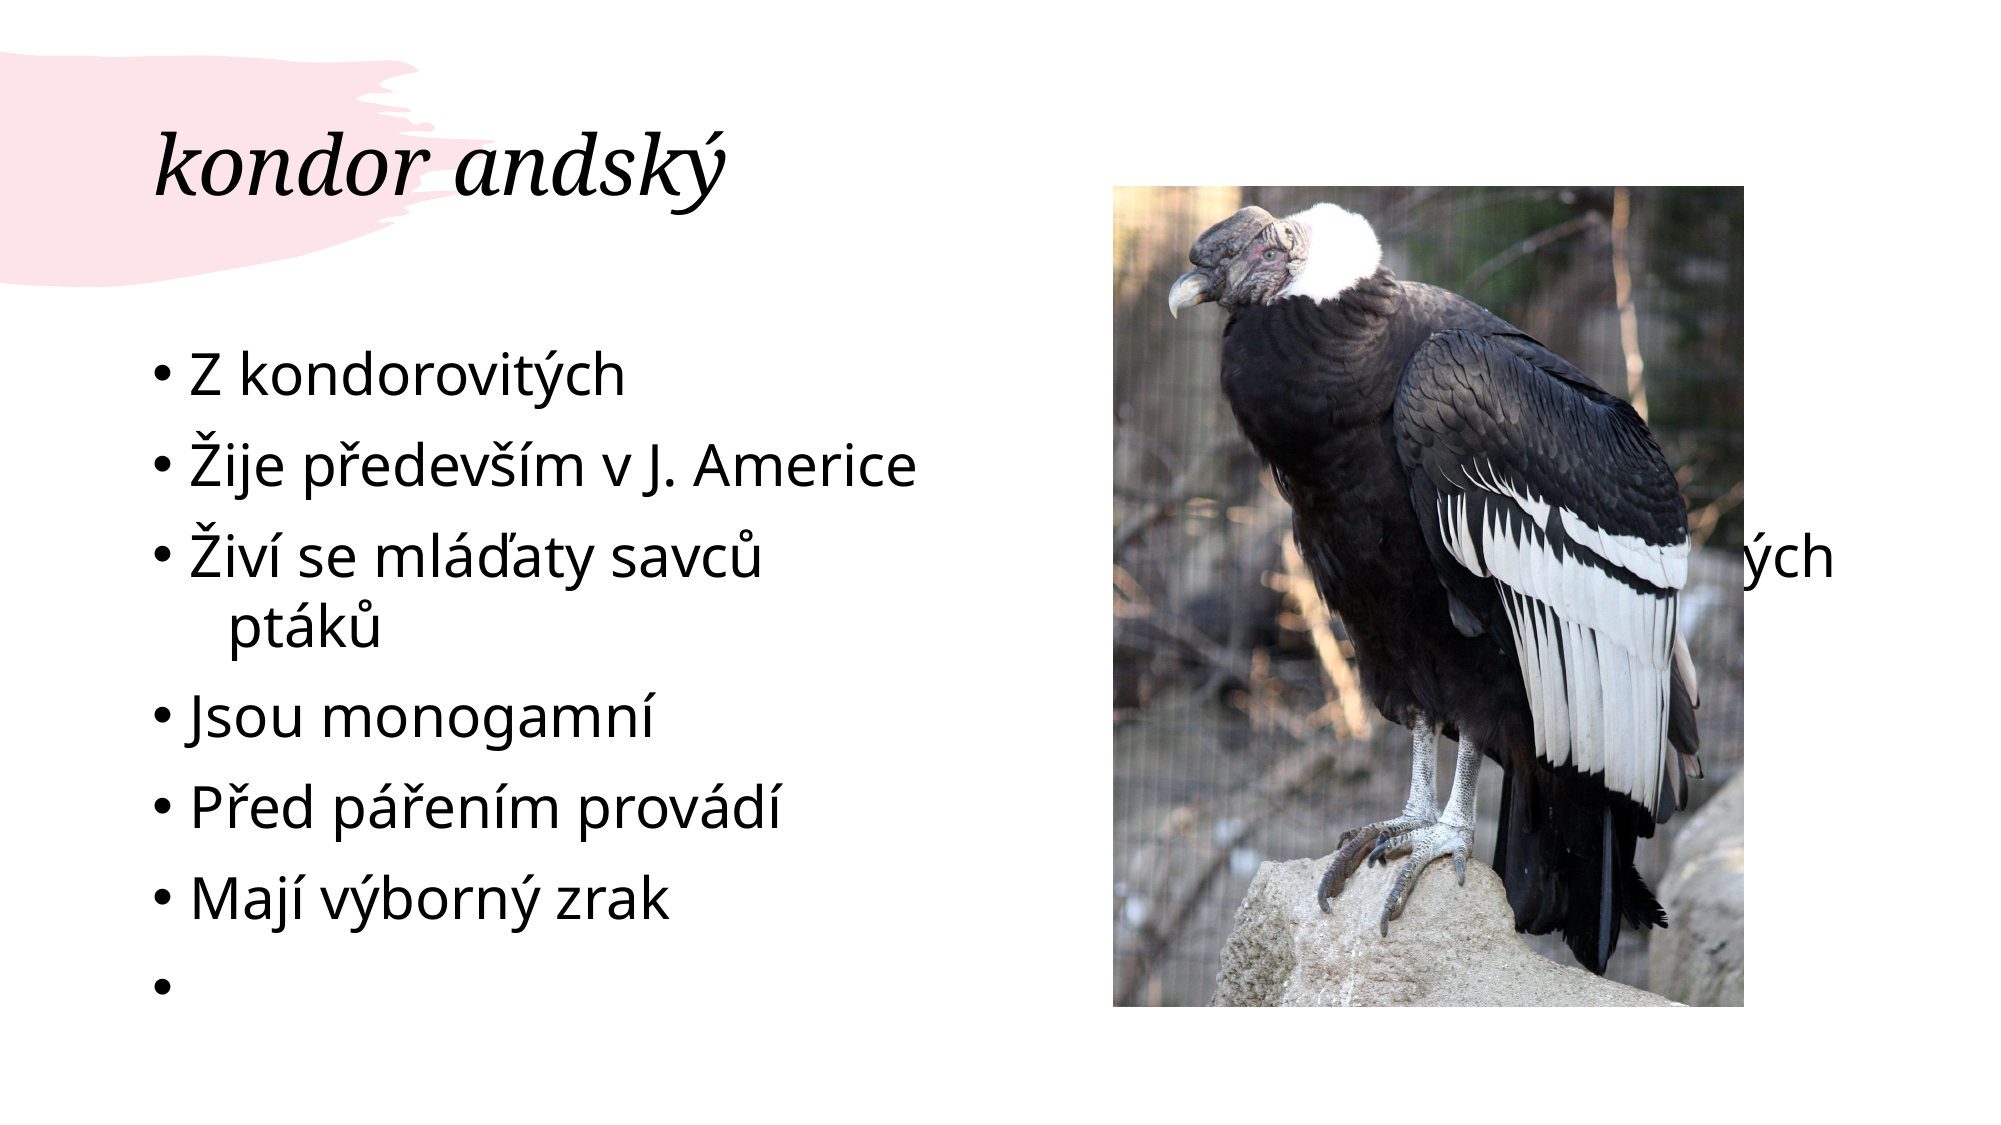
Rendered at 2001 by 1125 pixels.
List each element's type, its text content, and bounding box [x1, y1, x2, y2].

picture [1113, 186, 1744, 1007]
list Z kondorovitých Žije především v J. Americe Živí se mláďaty savců a vejci jiných ptáků Jsou monogamní Před pářením provádí rituální tance Mají výborný zrak [137, 329, 1863, 1013]
title kondor andský [137, 59, 1863, 278]
